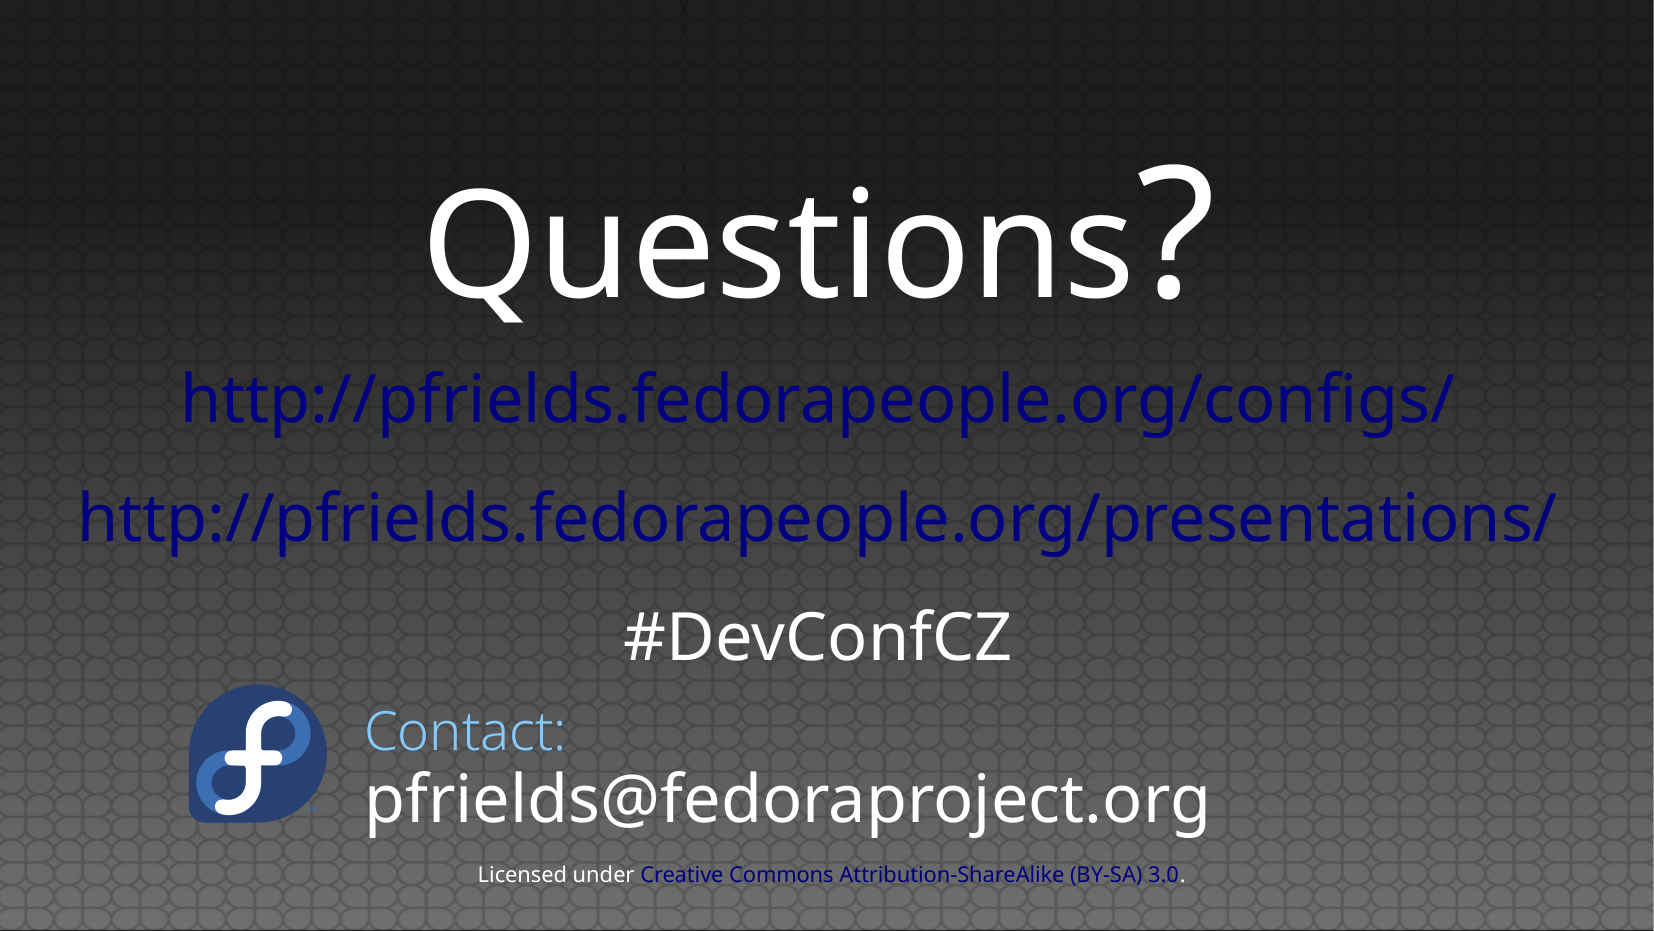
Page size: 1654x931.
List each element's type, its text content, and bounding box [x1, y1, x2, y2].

text_box Licensed under Creative Commons Attribution-ShareAlike (BY-SA) 3.0. [52, 851, 1611, 918]
text_box Contact: [349, 685, 703, 756]
title Questions? http://pfrields.fedorapeople.org/configs/ http://pfrields.fedorapeople.org/presentations/ #DevConfCZ [30, 174, 1606, 608]
picture [0, 0, 1654, 931]
text_box pfrields@fedoraproject.org [349, 743, 1455, 827]
